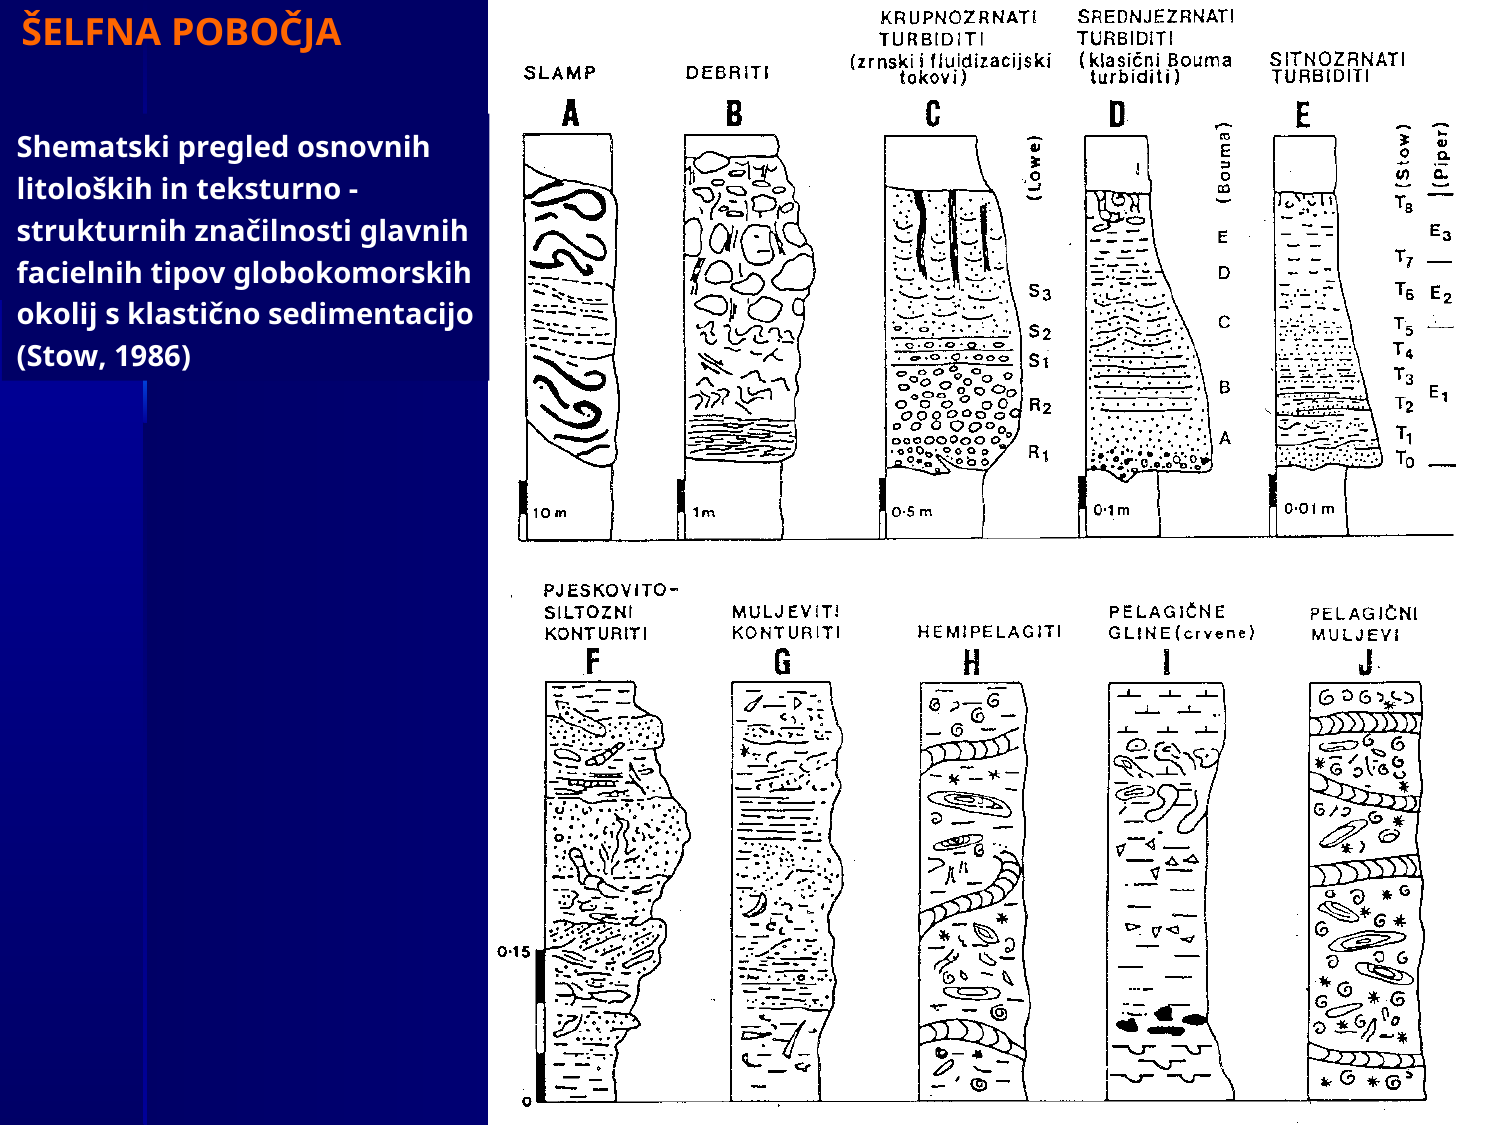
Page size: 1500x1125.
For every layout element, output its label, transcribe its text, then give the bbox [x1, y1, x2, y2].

text_box ŠELFNA POBOČJA [6, 0, 357, 61]
text_box Shematski pregled osnovnih litoloških in teksturno - strukturnih značilnosti glavnih facielnih tipov globokomorskih okolij s klastično sedimentacijo (Stow, 1986) [1, 113, 490, 381]
picture [488, 0, 1500, 1125]
